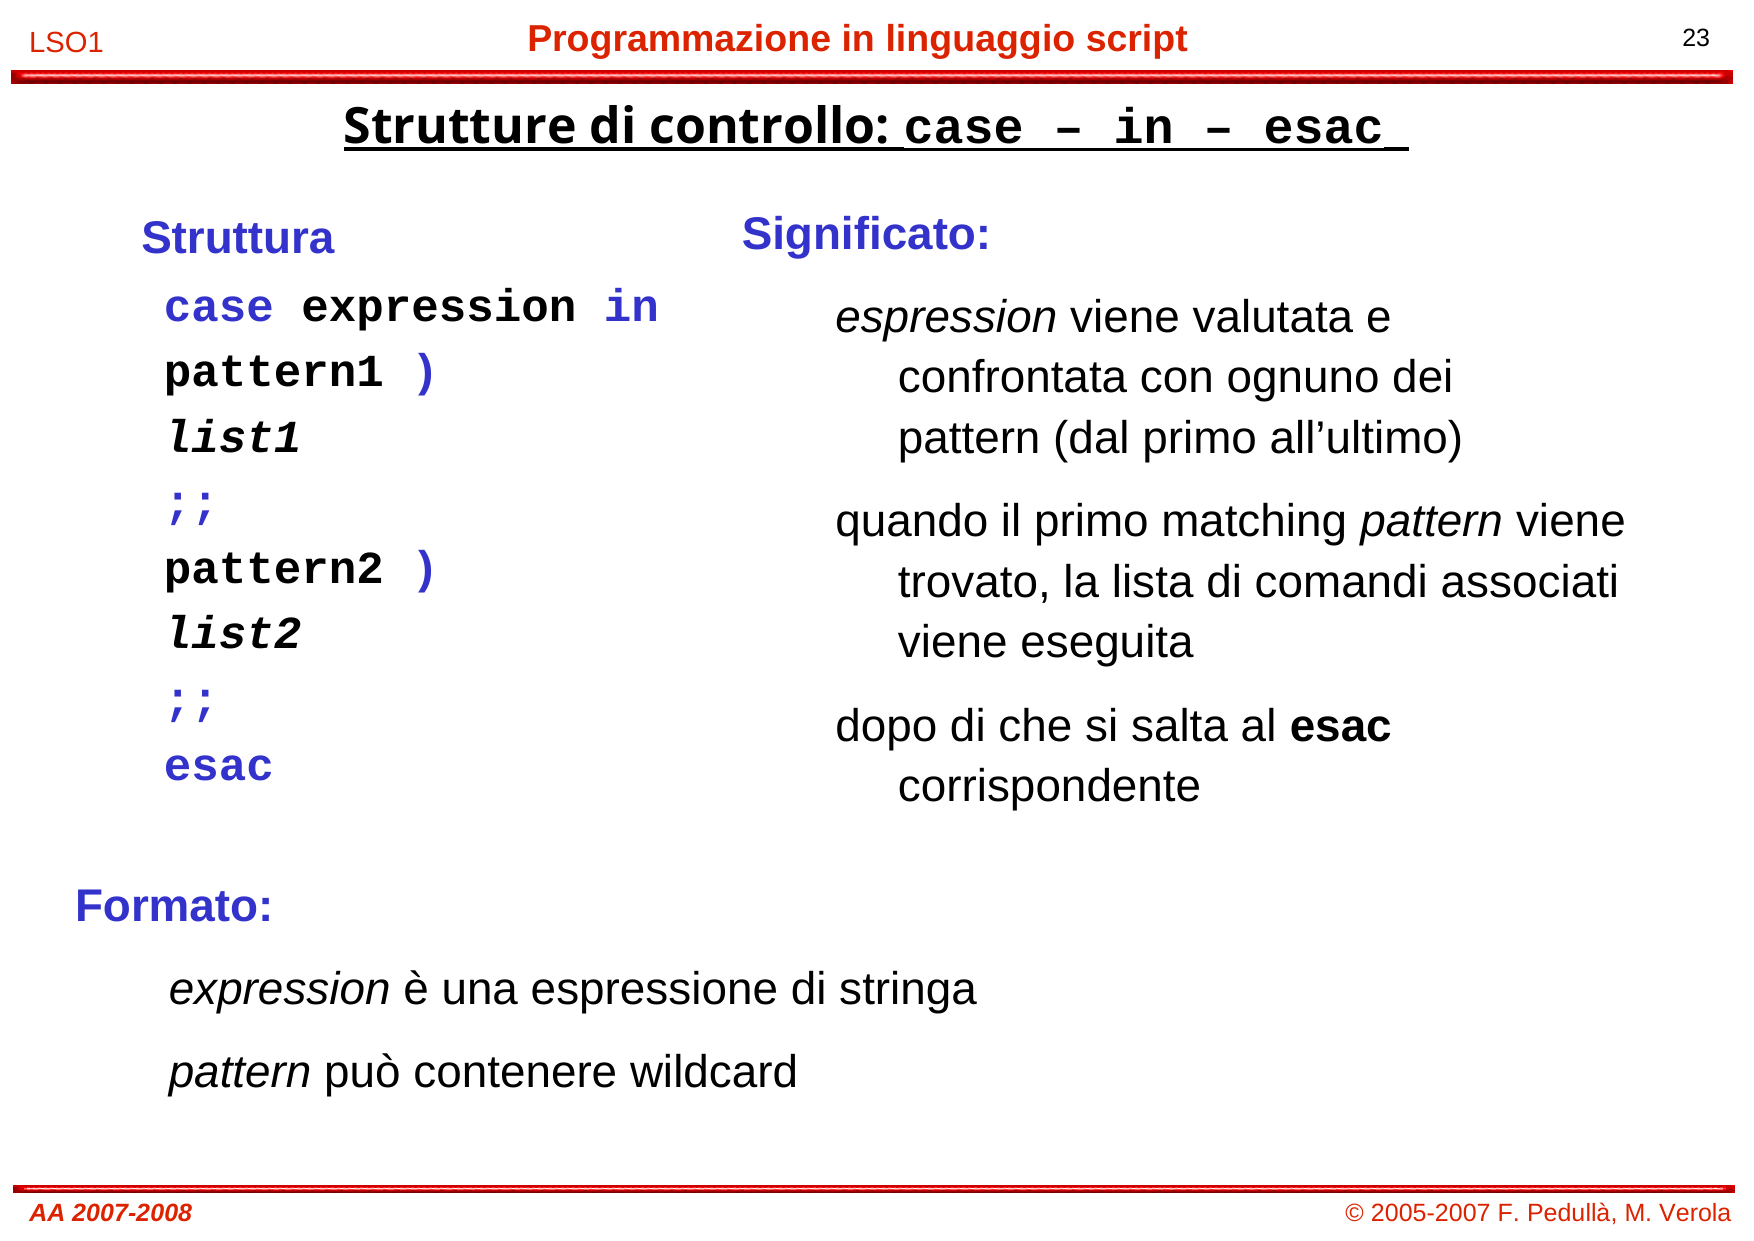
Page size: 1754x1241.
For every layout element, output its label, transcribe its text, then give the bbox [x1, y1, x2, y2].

list Significato: espression viene valutata e confrontata con ognuno dei pattern (dal primo all’ultimo) quando il primo matching pattern viene trovato, la lista di comandi associati viene eseguita dopo di che si salta al esac corrispondente [727, 196, 1706, 820]
text_box Struttura case expression in pattern1 ) list1 ;; pattern2 ) list2 ;; esac [113, 204, 743, 885]
picture [11, 70, 1733, 84]
picture [13, 1185, 1735, 1193]
title Strutture di controllo: case – in – esac [300, 78, 1453, 174]
list Formato: expression è una espressione di stringa pattern può contenere wildcard [60, 868, 1698, 1138]
